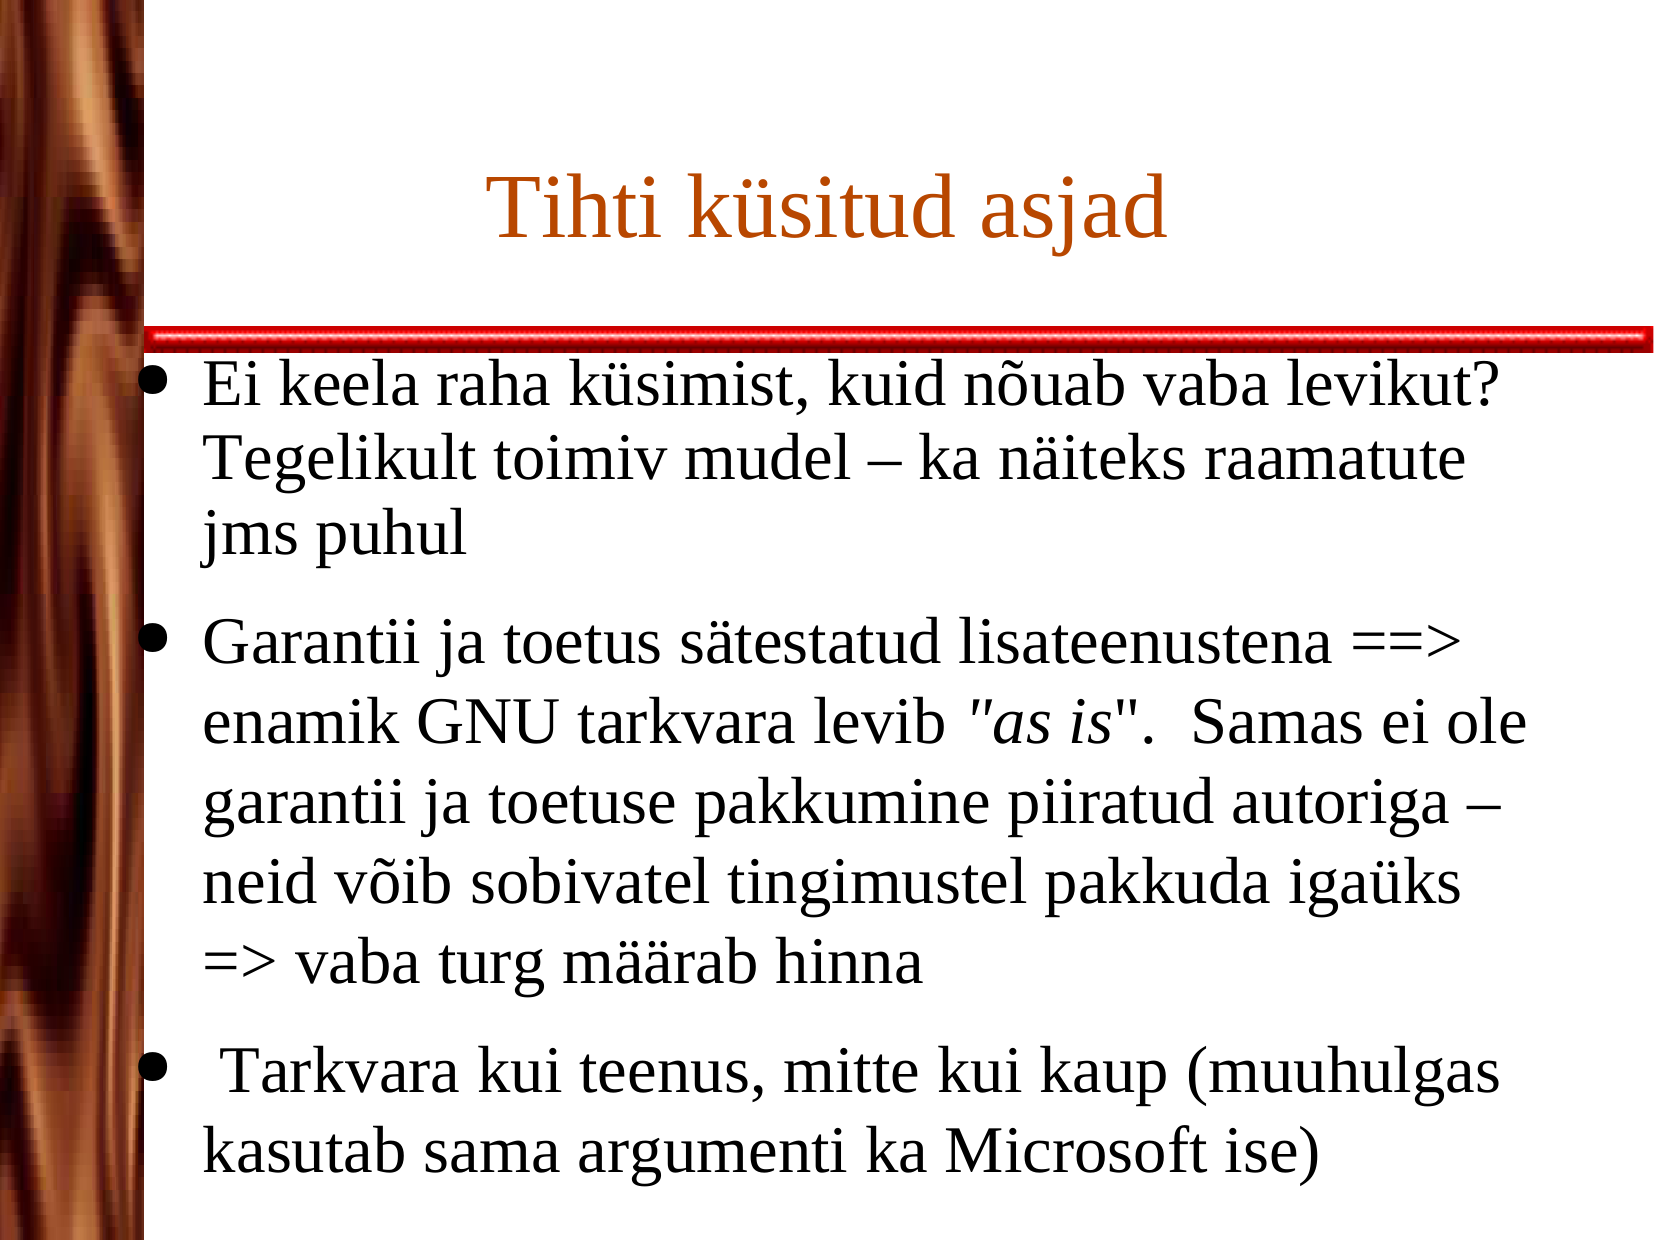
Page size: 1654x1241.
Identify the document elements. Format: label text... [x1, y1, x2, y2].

list Ei keela raha küsimist, kuid nõuab vaba levikut? Tegelikult toimiv mudel – ka näiteks raamatute jms puhul Garantii ja toetus sätestatud lisateenustena ==> enamik GNU tarkvara levib "as is". Samas ei ole garantii ja toetuse pakkumine piiratud autoriga – neid võib sobivatel tingimustel pakkuda igaüks => vaba turg määrab hinna Tarkvara kui teenus, mitte kui kaup (muuhulgas kasutab sama argumenti ka Microsoft ise) [121, 344, 1533, 1187]
picture [0, 0, 1654, 1240]
title Tihti küsitud asjad [121, 100, 1533, 312]
